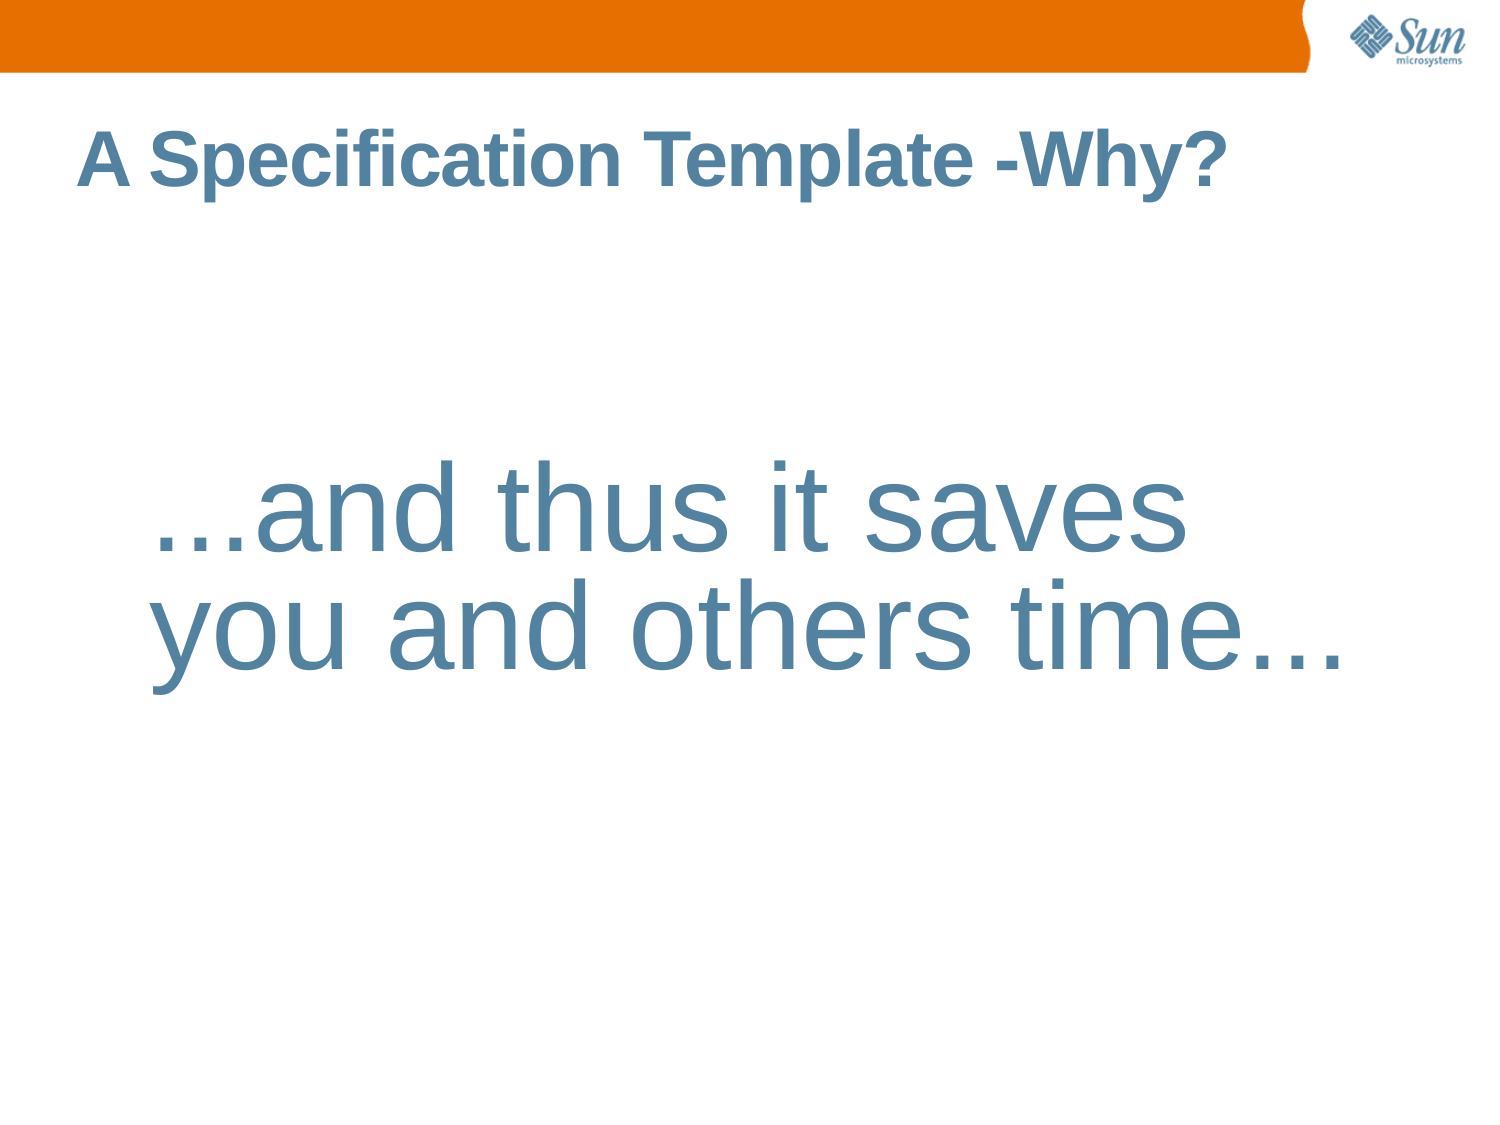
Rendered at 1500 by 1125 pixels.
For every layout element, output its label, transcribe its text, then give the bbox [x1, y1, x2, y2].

picture [0, 0, 1500, 75]
title A Specification Template -Why? [75, 122, 1438, 228]
text_box ...and thus it saves you and others time... [81, 300, 1369, 849]
